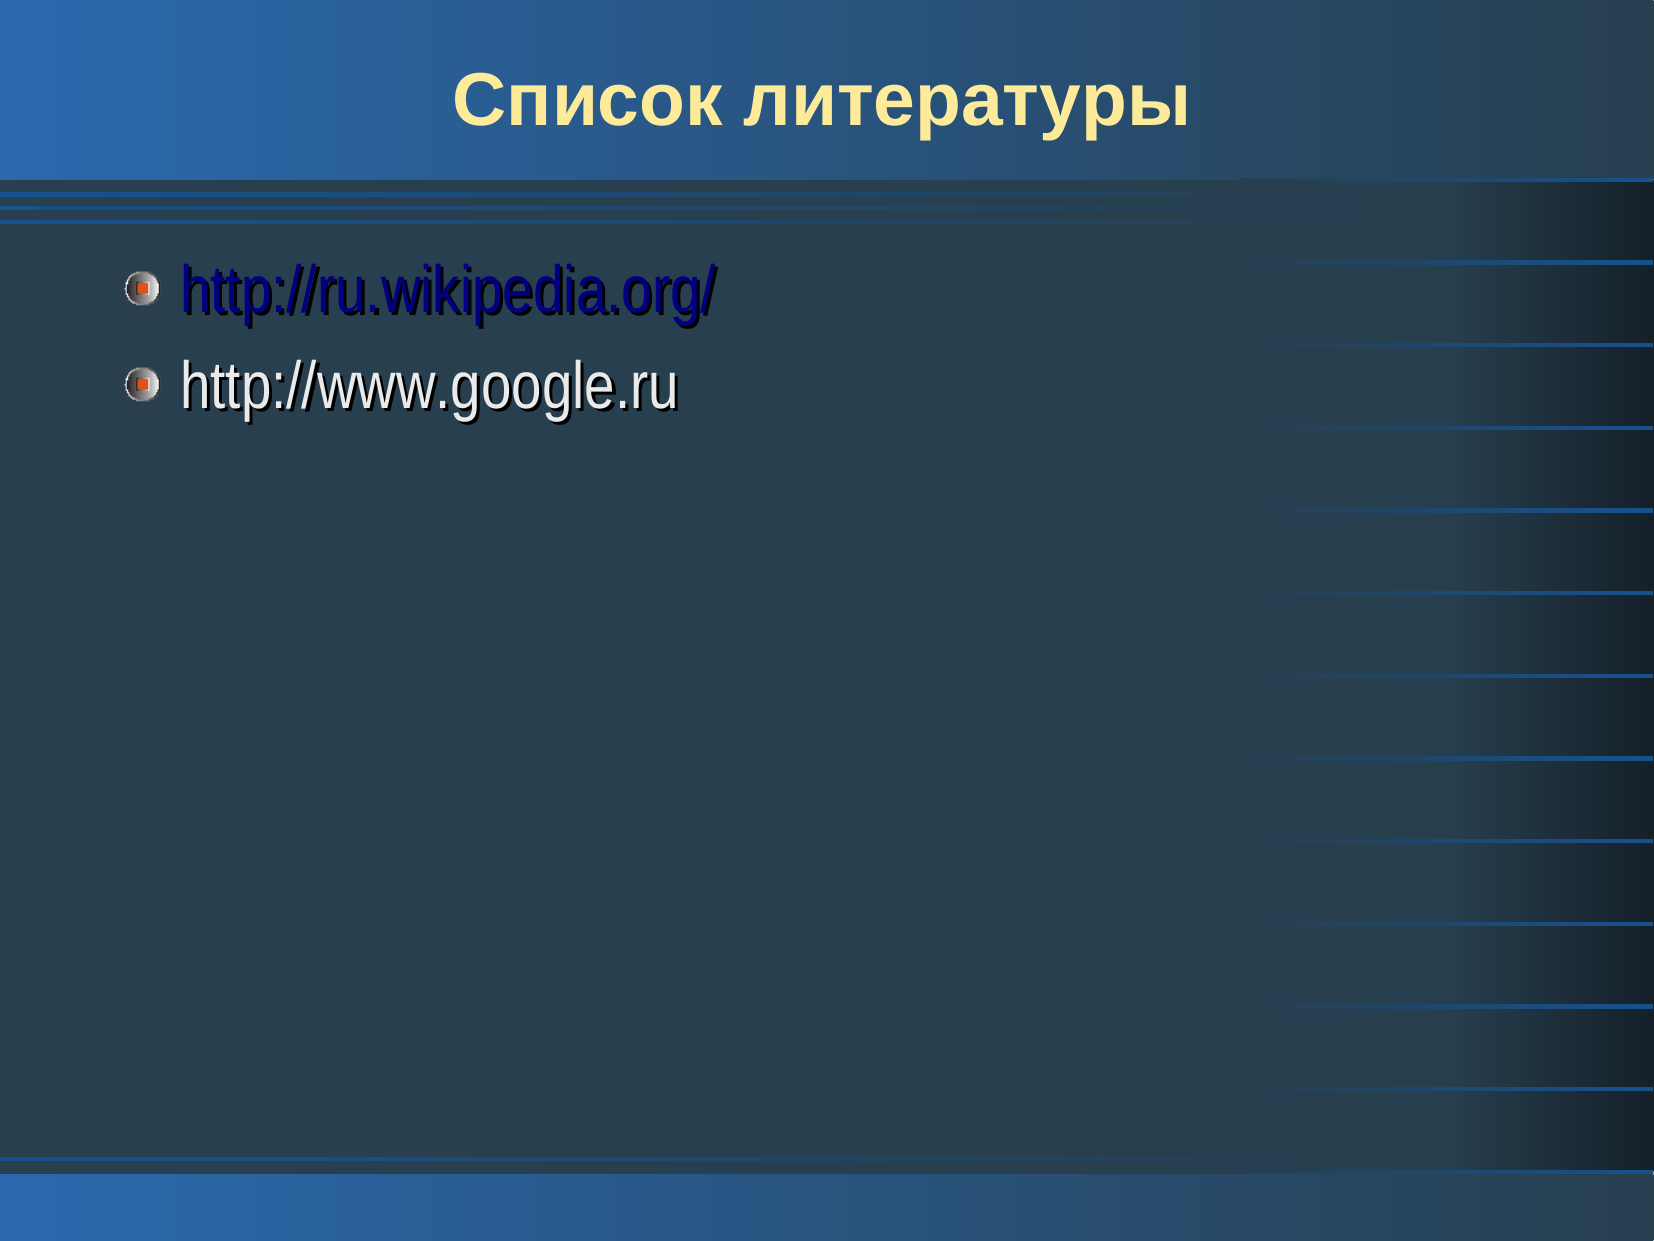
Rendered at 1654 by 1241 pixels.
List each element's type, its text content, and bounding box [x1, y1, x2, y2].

title Список литературы [91, 34, 1553, 158]
list http://ru.wikipedia.org/ http://www.google.ru [123, 247, 1506, 1052]
